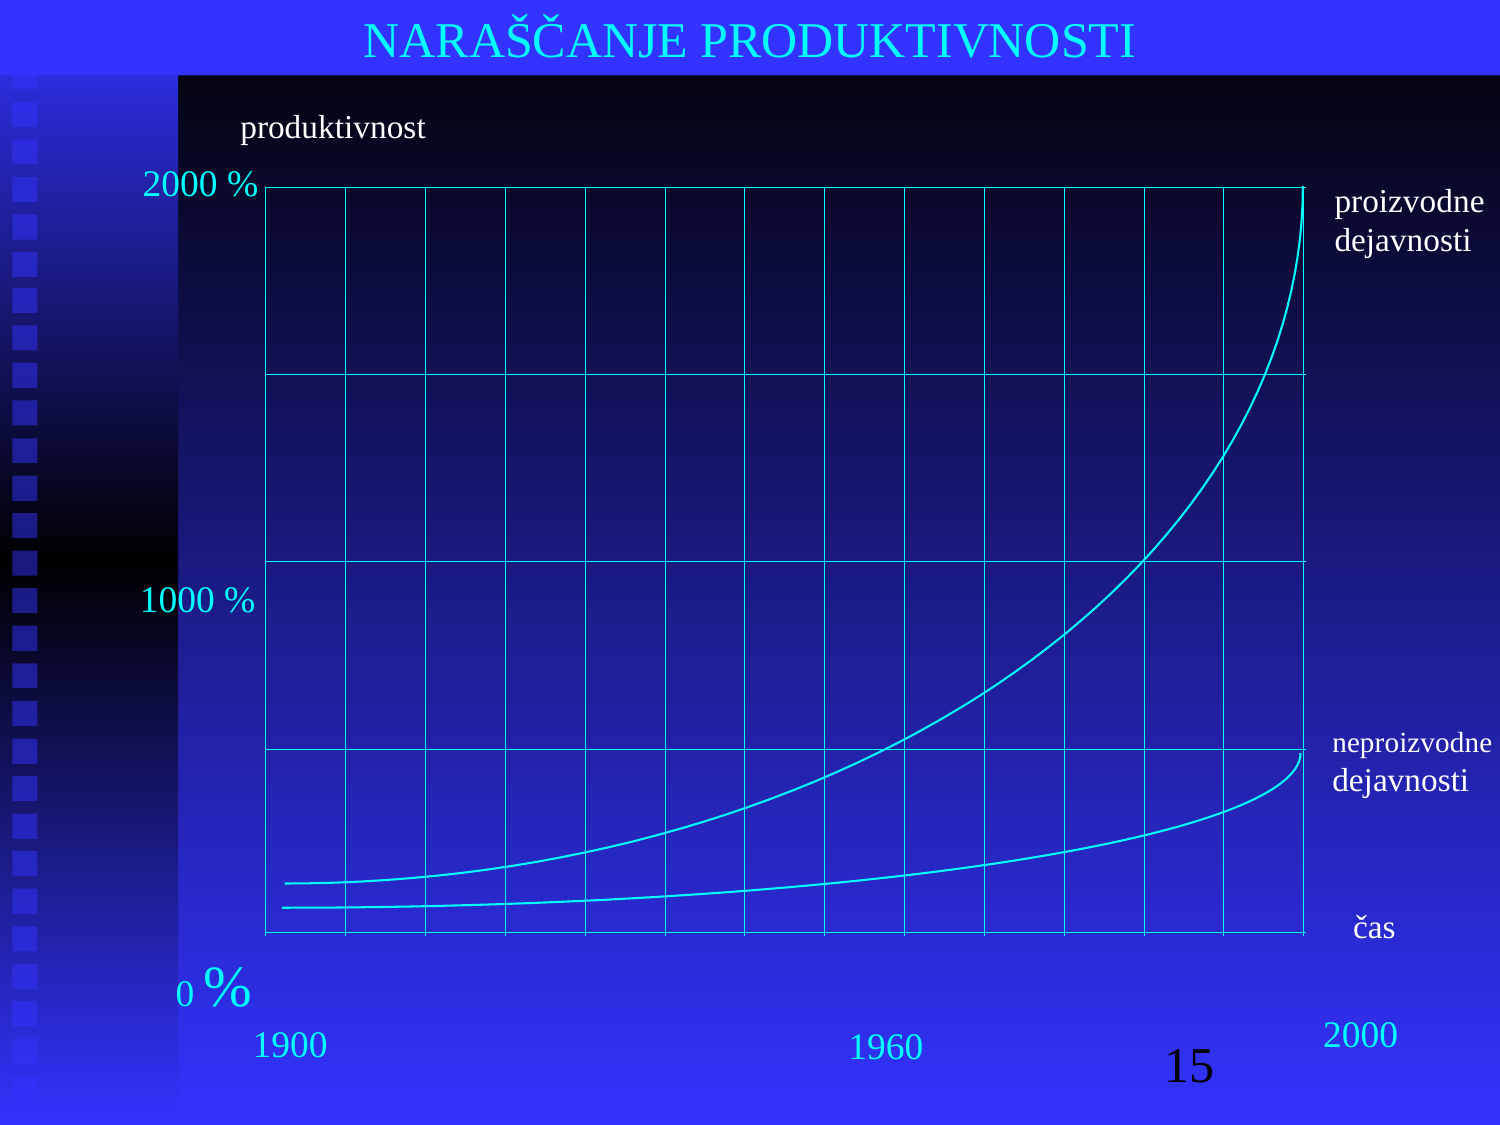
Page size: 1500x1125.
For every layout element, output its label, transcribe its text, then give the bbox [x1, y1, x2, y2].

text_box neproizvodne dejavnosti [1317, 715, 1500, 806]
text_box čas [1338, 897, 1411, 953]
text_box 2000 [1308, 1002, 1466, 1106]
text_box 1960 [833, 1013, 972, 1125]
text_box NARAŠČANJE PRODUKTIVNOSTI [0, 0, 1500, 76]
text_box proizvodne dejavnosti [1319, 171, 1500, 267]
text_box 0 % [160, 940, 275, 1040]
text_box 1900 [237, 1011, 407, 1115]
text_box 2000 % [127, 151, 294, 243]
text_box 1000 % [125, 567, 321, 679]
text_box produktivnost [225, 97, 442, 154]
